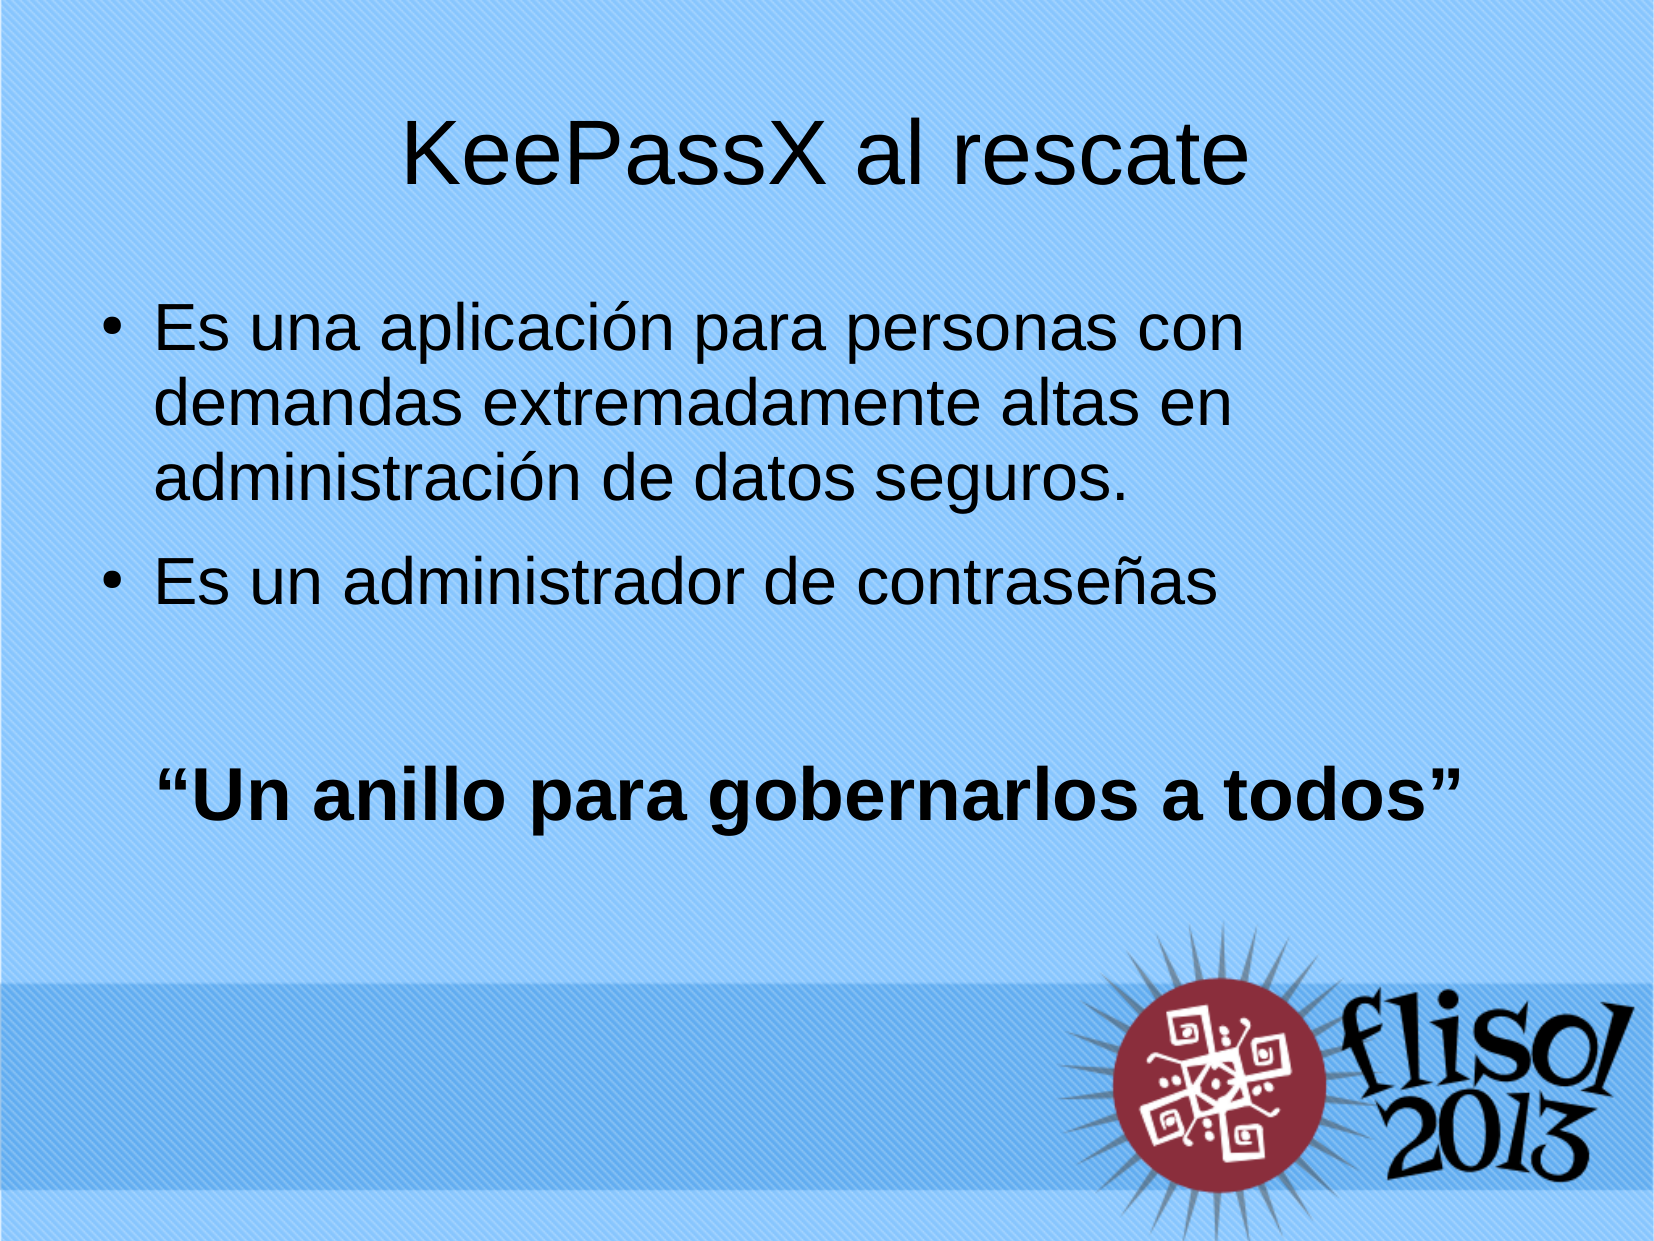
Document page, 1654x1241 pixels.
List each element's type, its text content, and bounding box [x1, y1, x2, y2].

picture [0, 0, 1654, 1241]
list Es una aplicación para personas con demandas extremadamente altas en administración de datos seguros. Es un administrador de contraseñas “Un anillo para gobernarlos a todos” [82, 290, 1538, 1010]
title KeePassX al rescate [82, 49, 1571, 257]
